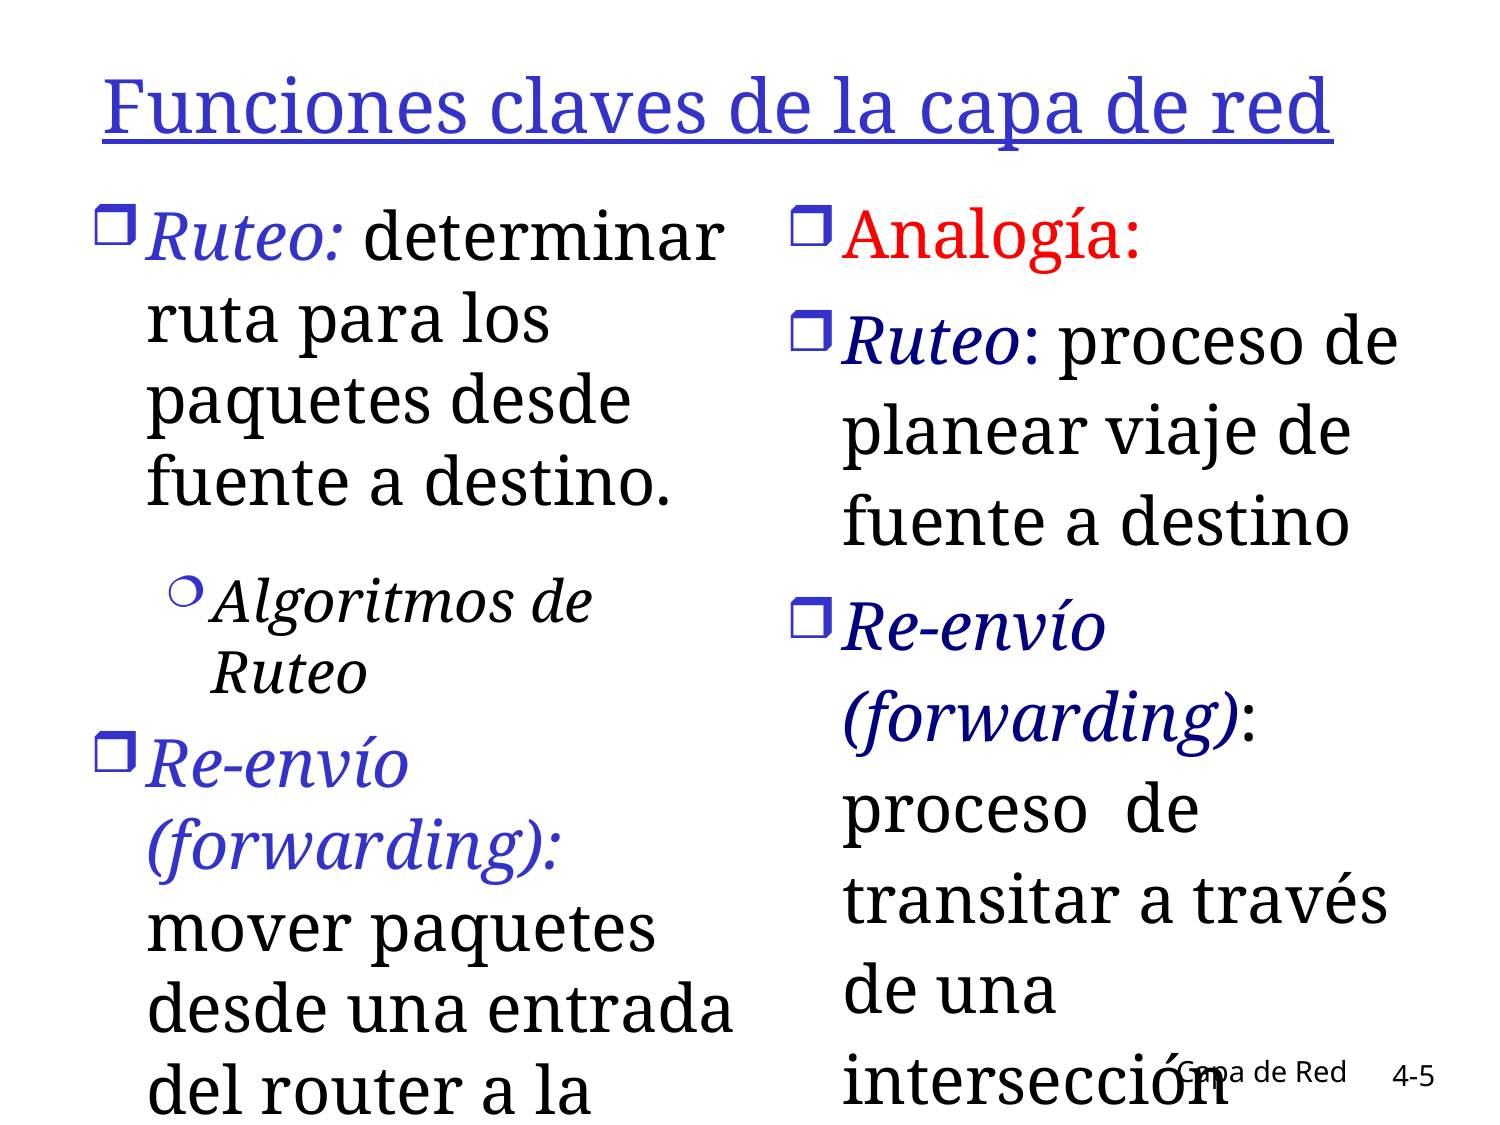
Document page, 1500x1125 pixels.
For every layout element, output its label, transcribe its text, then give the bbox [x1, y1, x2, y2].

list Ruteo: determinar ruta para los paquetes desde fuente a destino. Algoritmos de Ruteo Re-envío (forwarding): mover paquetes desde una entrada del router a la salida apropiada. [75, 187, 753, 1066]
title Funciones claves de la capa de red [87, 15, 1426, 196]
list Analogía: Ruteo: proceso de planear viaje de fuente a destino Re-envío (forwarding): proceso de transitar a través de una intersección [786, 187, 1463, 1036]
